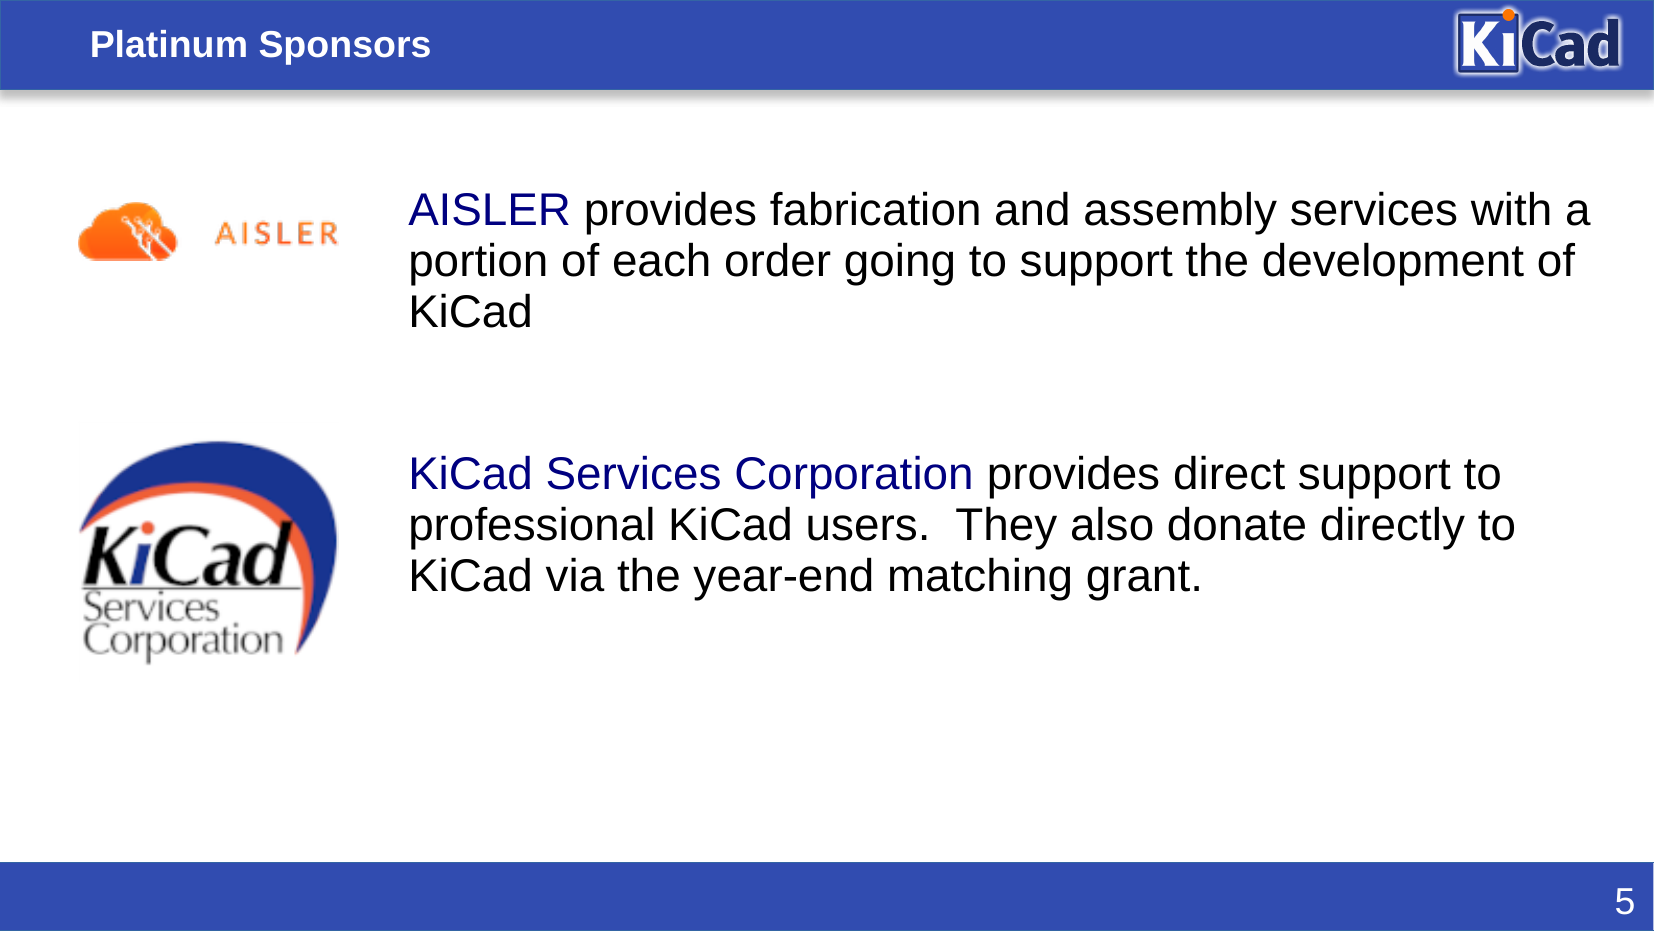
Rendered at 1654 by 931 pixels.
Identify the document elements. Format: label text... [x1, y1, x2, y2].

picture [78, 421, 337, 682]
picture [78, 202, 339, 261]
text_box [0, 862, 1654, 931]
text_box [1162, 90, 1651, 226]
picture [1412, 0, 1654, 92]
list AISLER provides fabrication and assembly services with a portion of each order going to support the development of KiCad KiCad Services Corporation provides direct support to professional KiCad users. They also donate directly to KiCad via the year-end matching grant. [337, 103, 1613, 826]
text_box <number> [1387, 873, 1651, 931]
text_box Platinum Sponsors [0, 0, 1412, 90]
